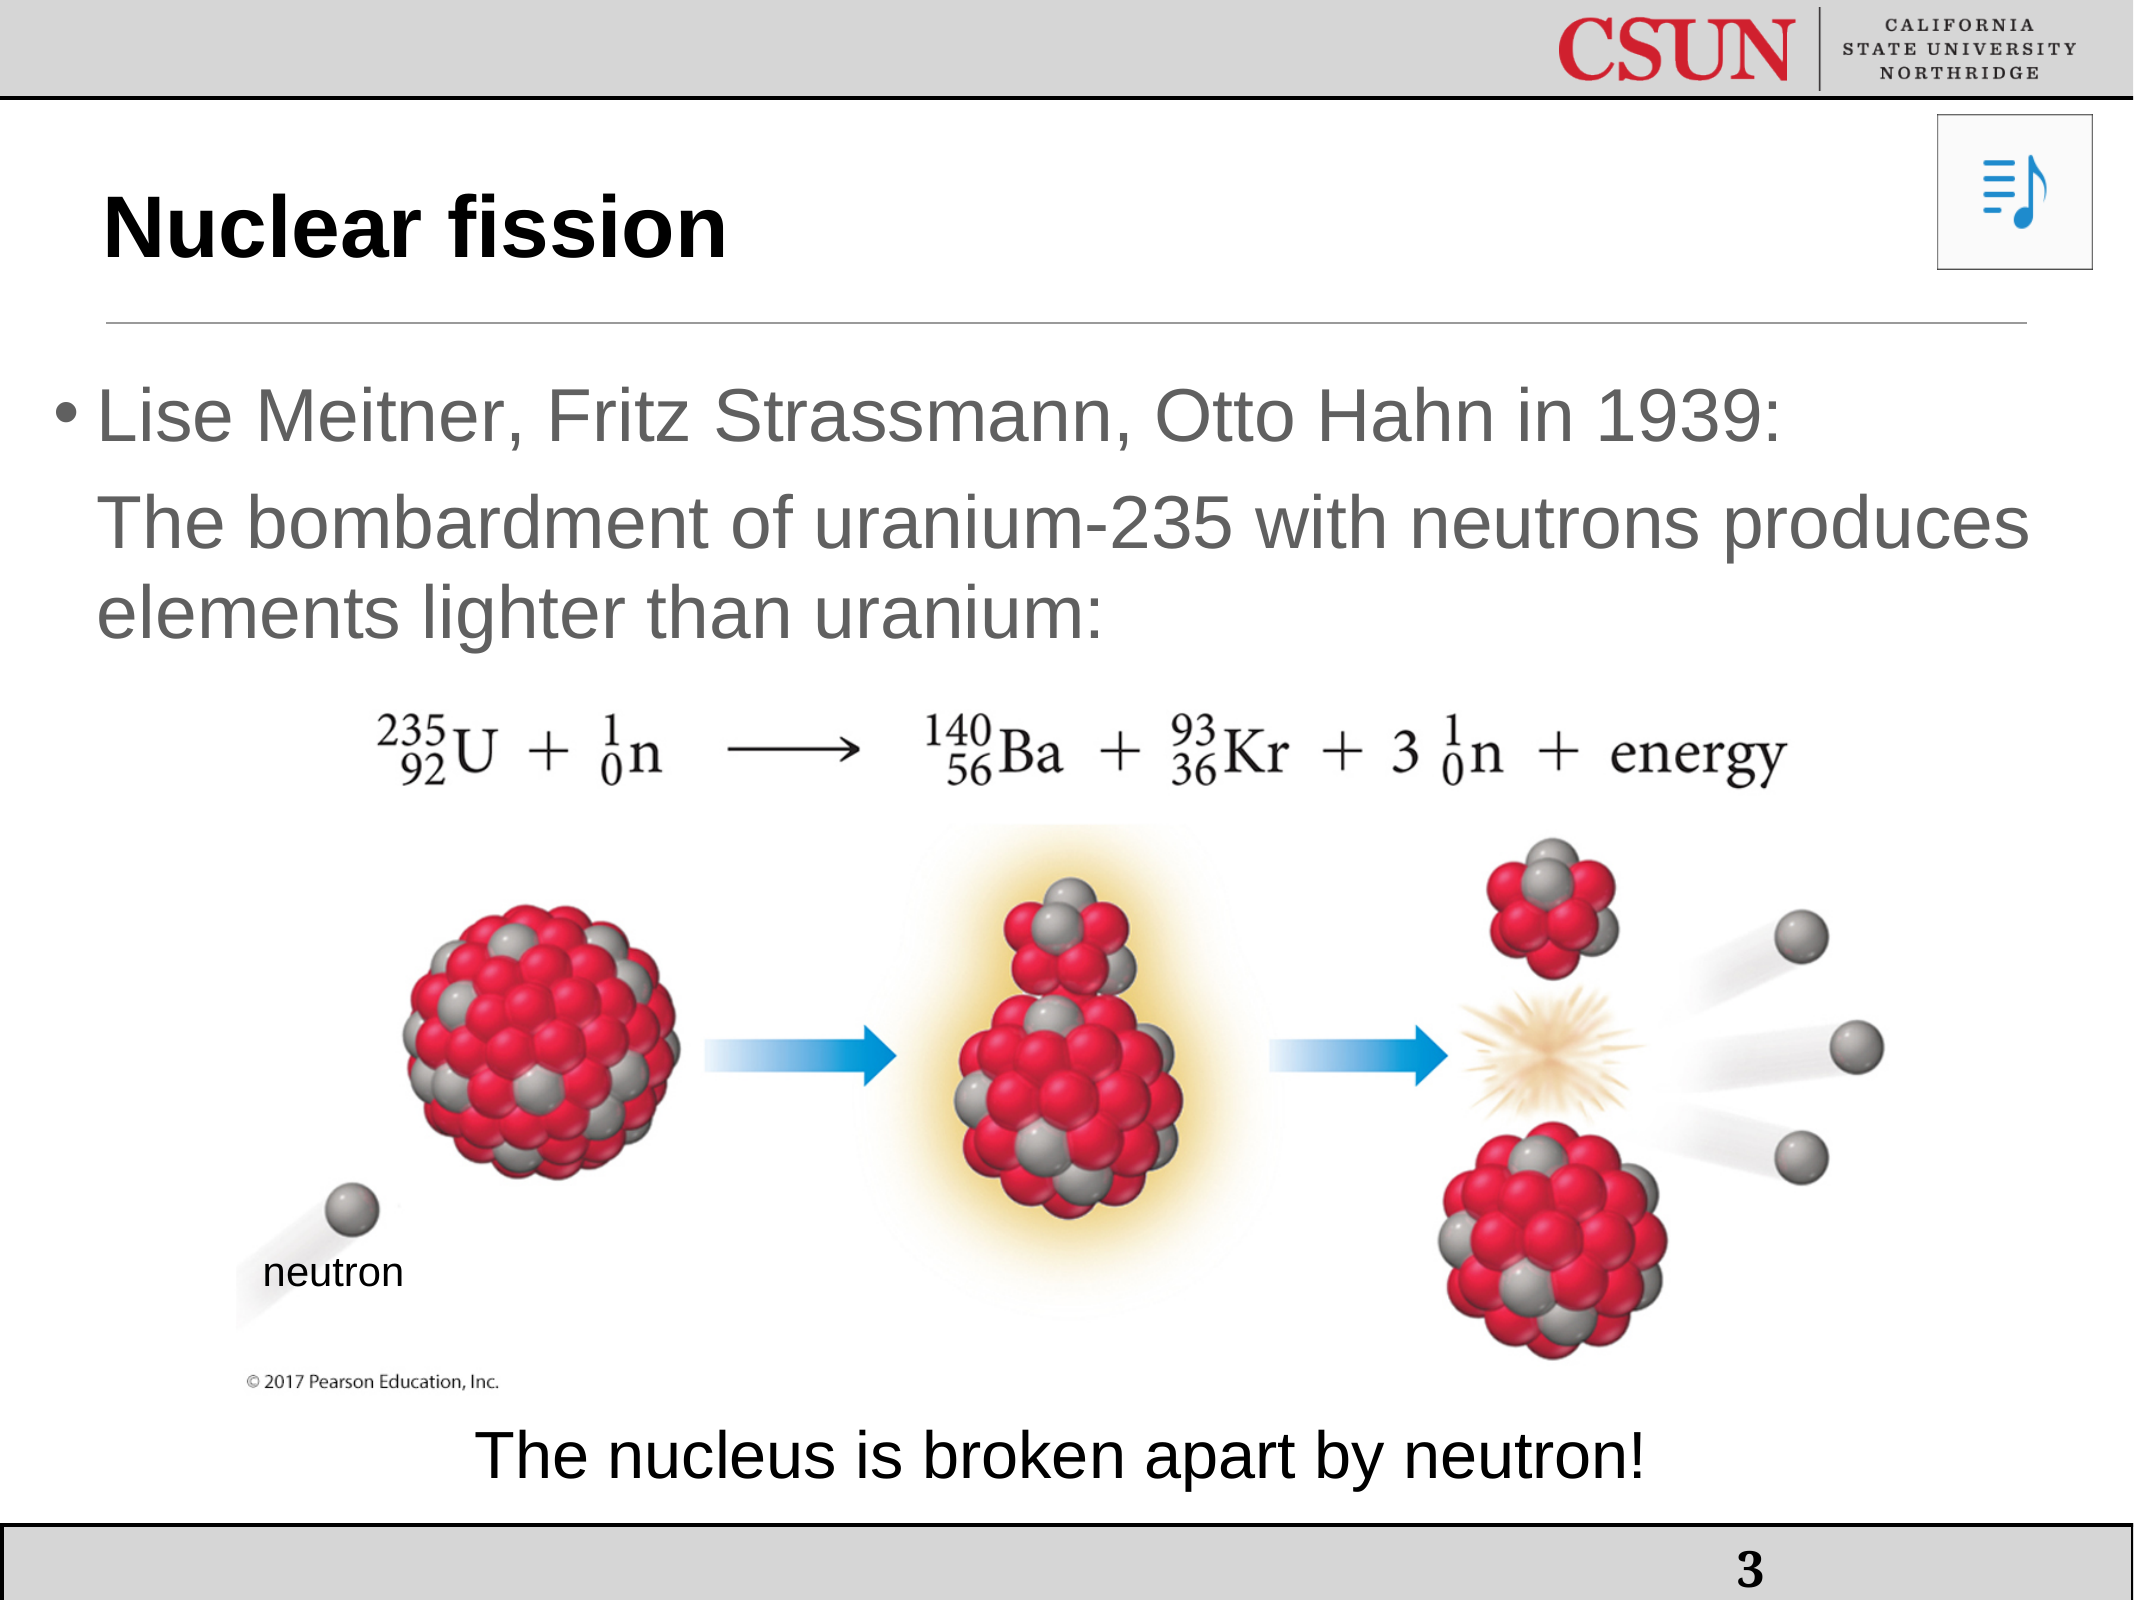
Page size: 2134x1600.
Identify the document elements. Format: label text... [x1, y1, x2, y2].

text_box neutron [247, 1237, 420, 1303]
text_box [1935, 112, 2095, 272]
picture [234, 700, 1899, 1400]
list Lise Meitner, Fritz Strassmann, Otto Hahn in 1939: The bombardment of uranium-235 with neutrons produces elements lighter than uranium: [44, 358, 2086, 708]
title Nuclear fission [93, 104, 2040, 284]
text_box The nucleus is broken apart by neutron! [459, 1404, 1834, 1500]
picture [1559, 7, 2076, 91]
